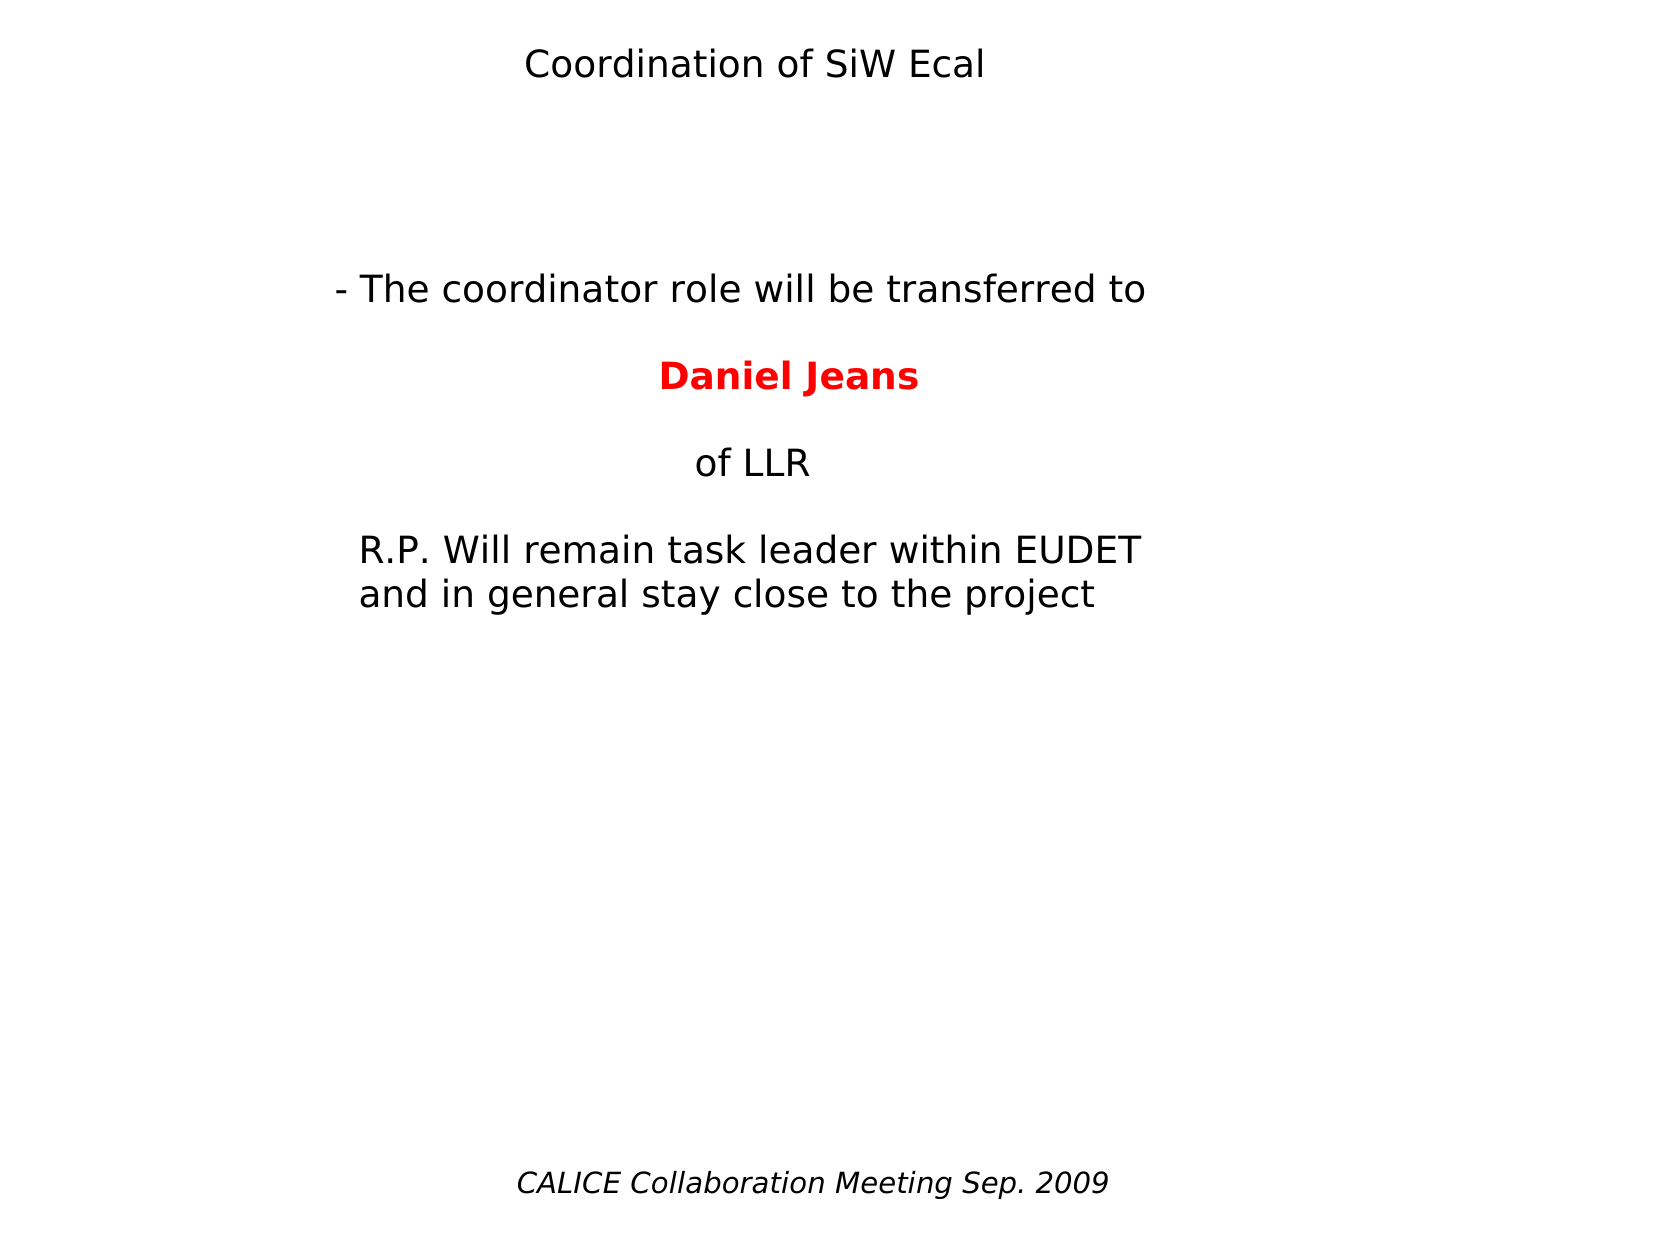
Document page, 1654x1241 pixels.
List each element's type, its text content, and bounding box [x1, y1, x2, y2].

text_box - The coordinator role will be transferred to Daniel Jeans of LLR R.P. Will remain task leader within EUDET and in general stay close to the project [319, 260, 1156, 711]
text_box Coordination of SiW Ecal [509, 34, 991, 94]
